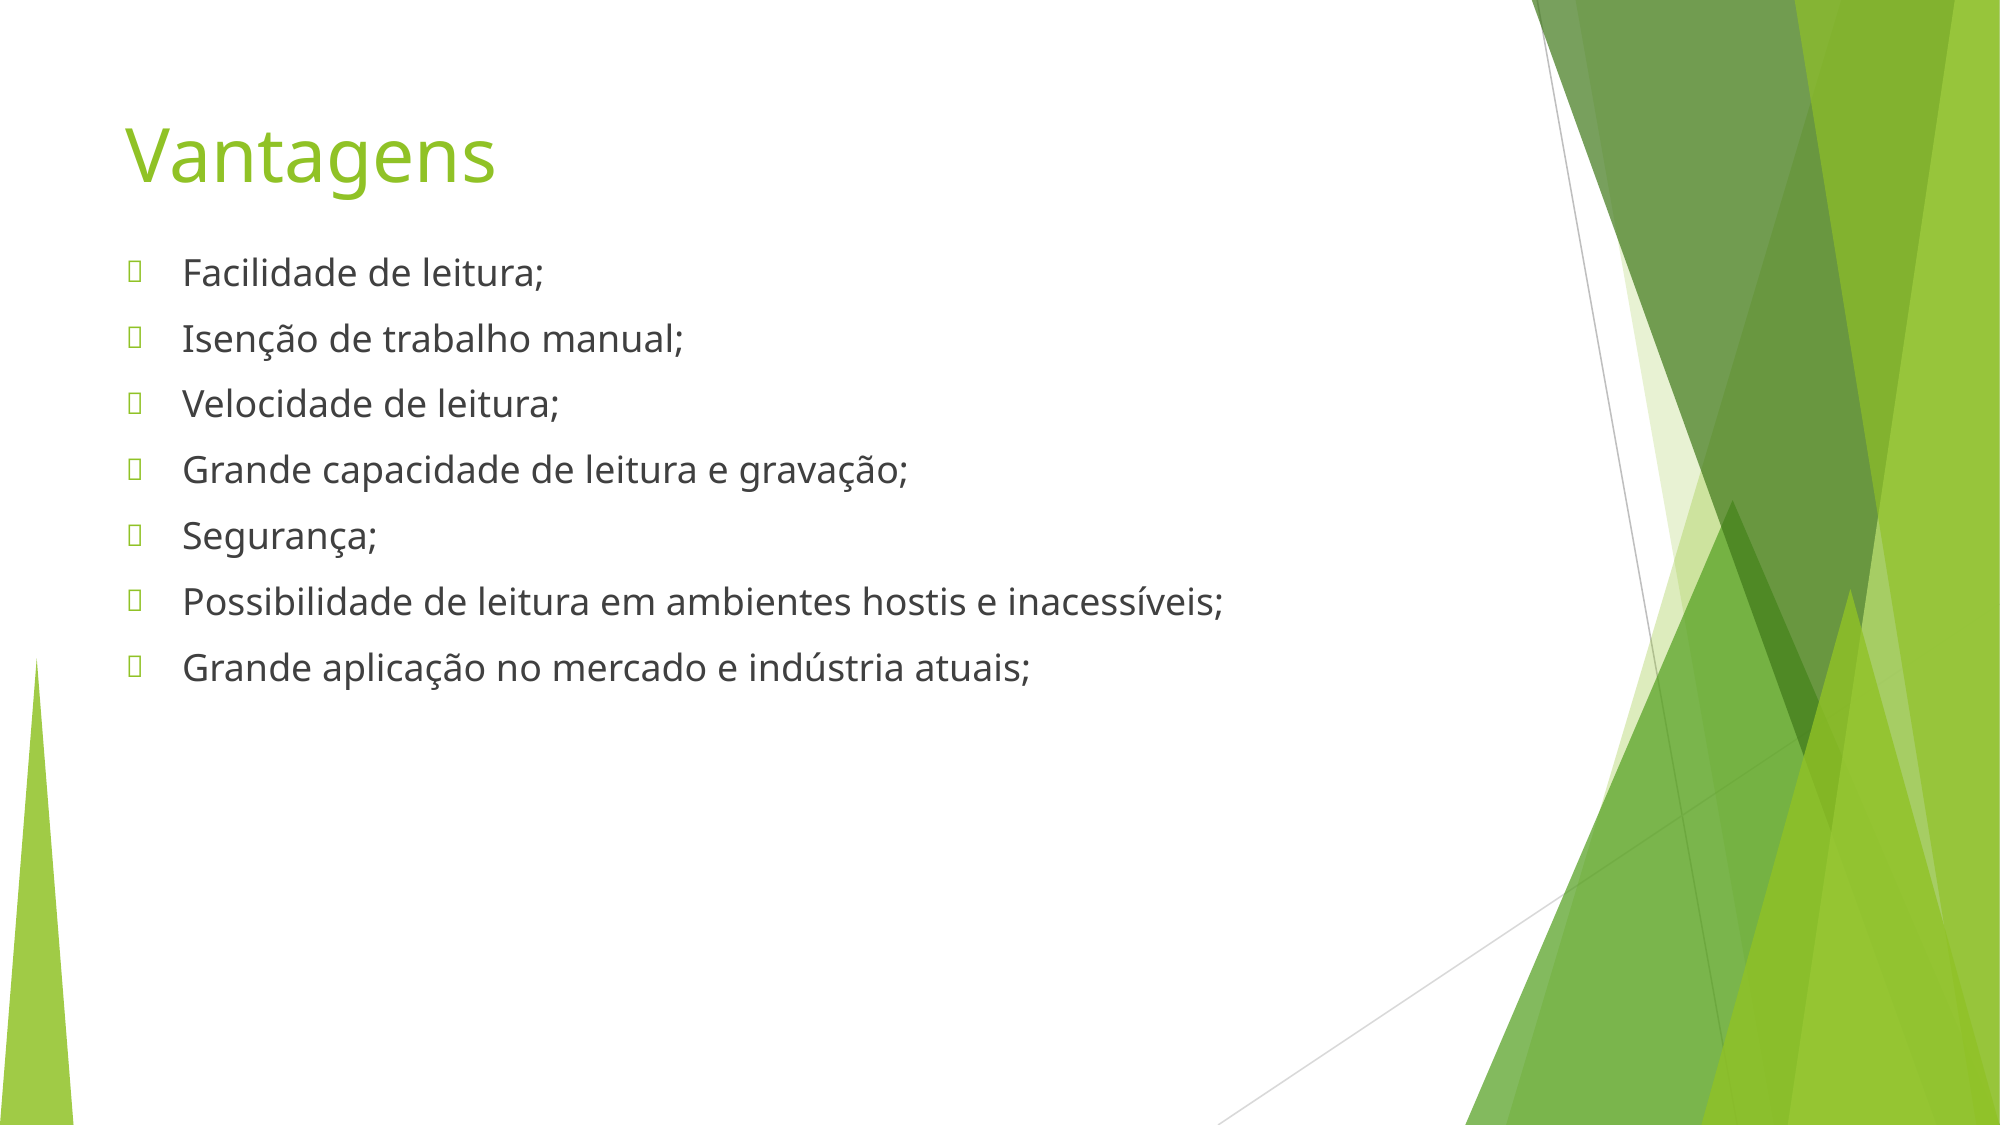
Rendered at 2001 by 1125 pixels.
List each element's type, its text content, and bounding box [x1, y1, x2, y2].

list Facilidade de leitura; Isenção de trabalho manual; Velocidade de leitura; Grande capacidade de leitura e gravação; Segurança; Possibilidade de leitura em ambientes hostis e inacessíveis; Grande aplicação no mercado e indústria atuais; [111, 241, 1522, 991]
title Vantagens [111, 99, 1522, 205]
